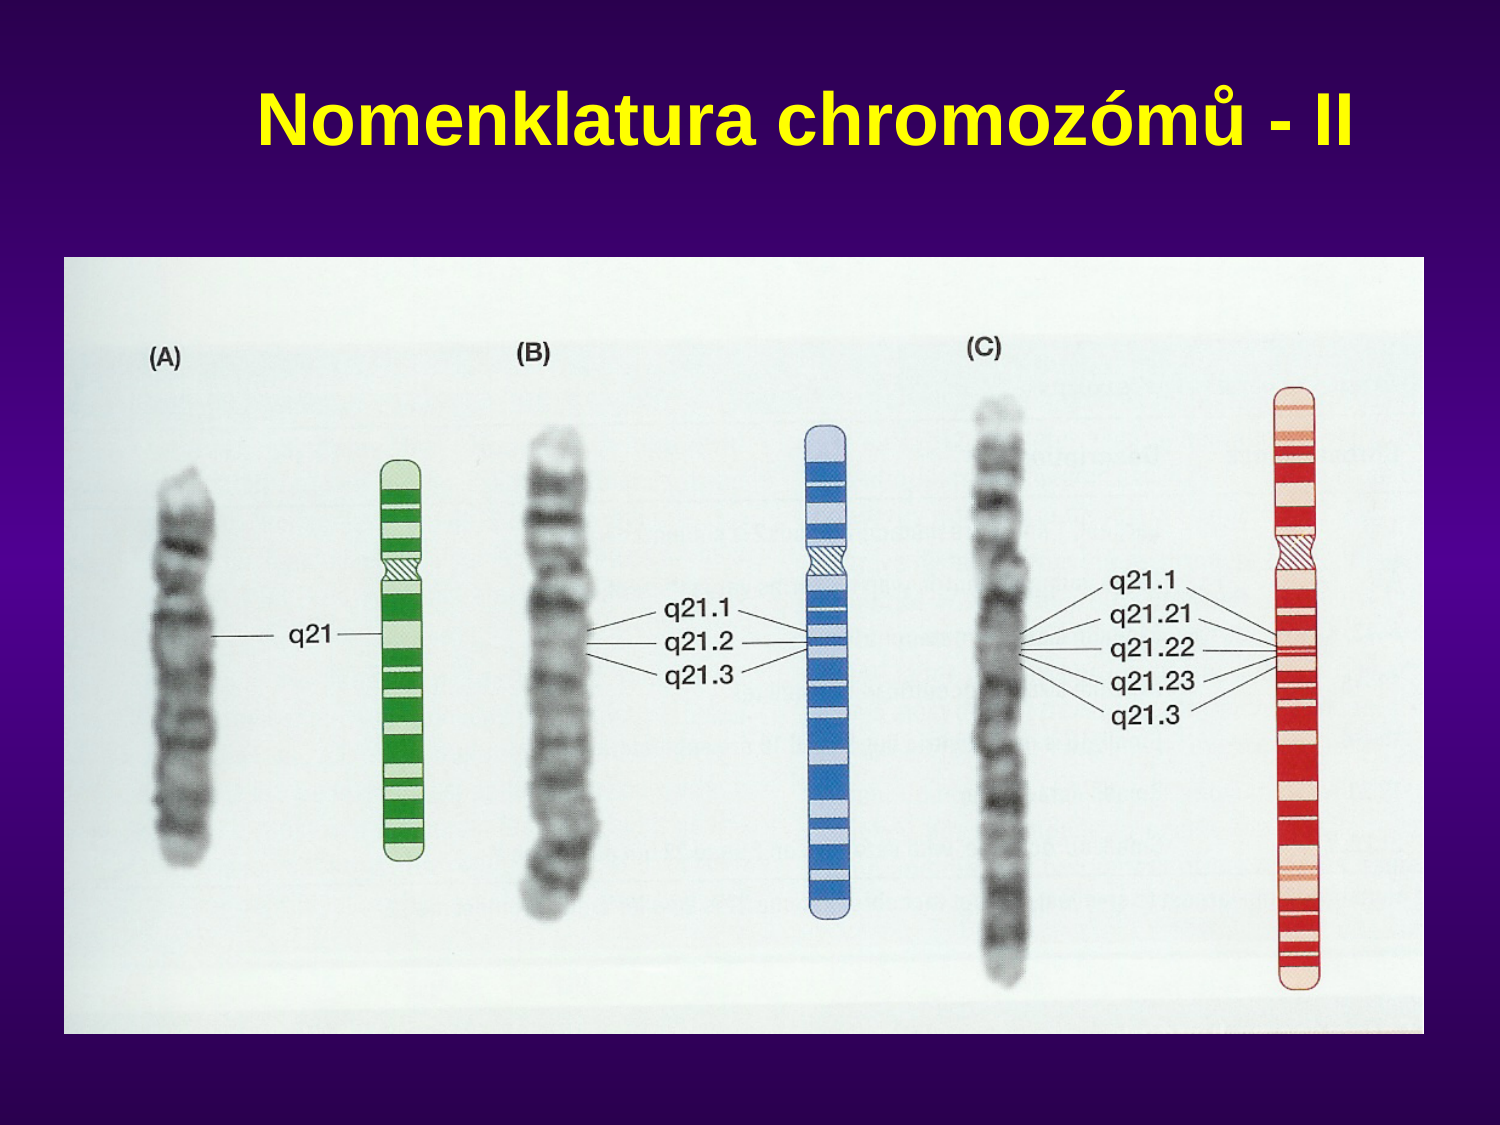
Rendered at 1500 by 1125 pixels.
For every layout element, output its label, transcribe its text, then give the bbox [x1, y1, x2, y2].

picture [64, 257, 1424, 1034]
title Nomenklatura chromozómů - II [224, 66, 1388, 173]
